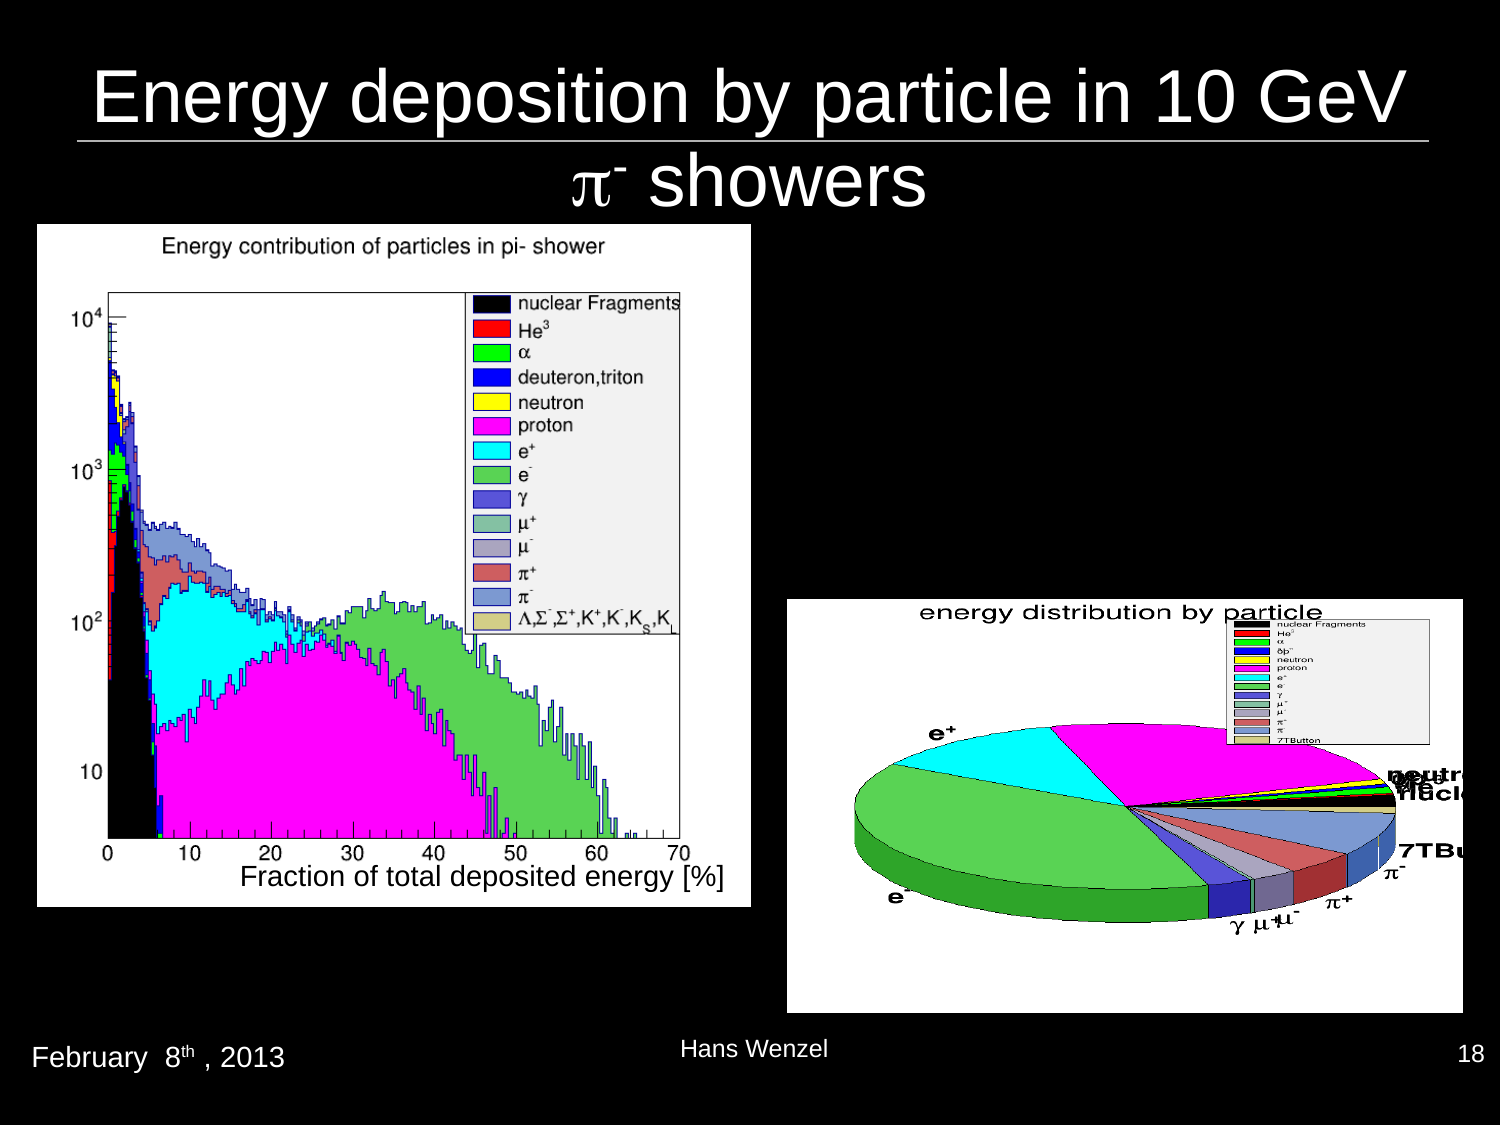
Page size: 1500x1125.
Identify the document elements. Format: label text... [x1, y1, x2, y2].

picture [37, 224, 751, 907]
title Energy deposition by particle in 10 GeV p- showers [75, 40, 1425, 237]
picture [787, 599, 1463, 1013]
text_box Fraction of total deposited energy [%] [225, 852, 741, 956]
